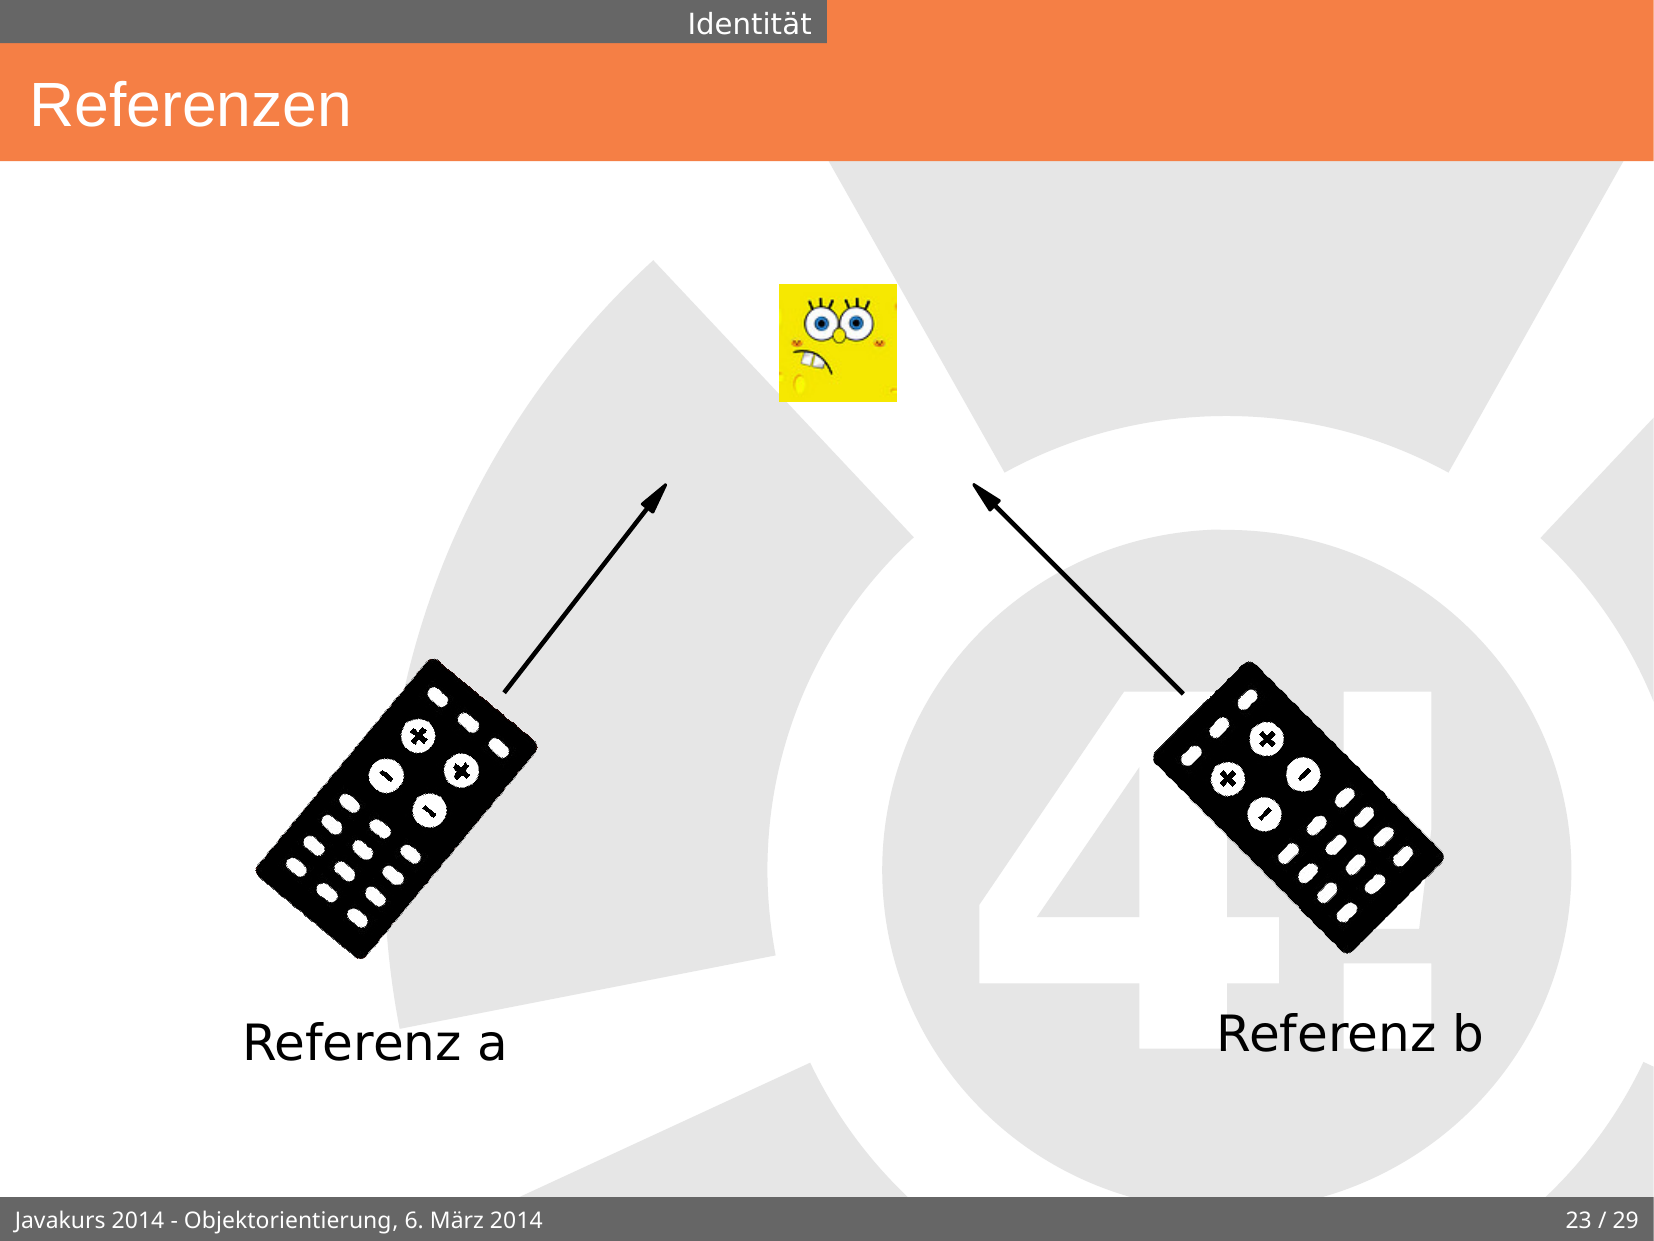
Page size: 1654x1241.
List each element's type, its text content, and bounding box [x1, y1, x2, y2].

title Referenzen [29, 67, 1595, 143]
text_box Referenz b [1216, 1004, 1485, 1064]
text_box [972, 483, 1185, 696]
picture [216, 583, 605, 998]
text_box Referenz a [242, 1013, 509, 1073]
text_box [502, 483, 667, 695]
text_box Identität [29, 0, 827, 50]
picture [779, 284, 897, 402]
picture [1080, 589, 1483, 993]
